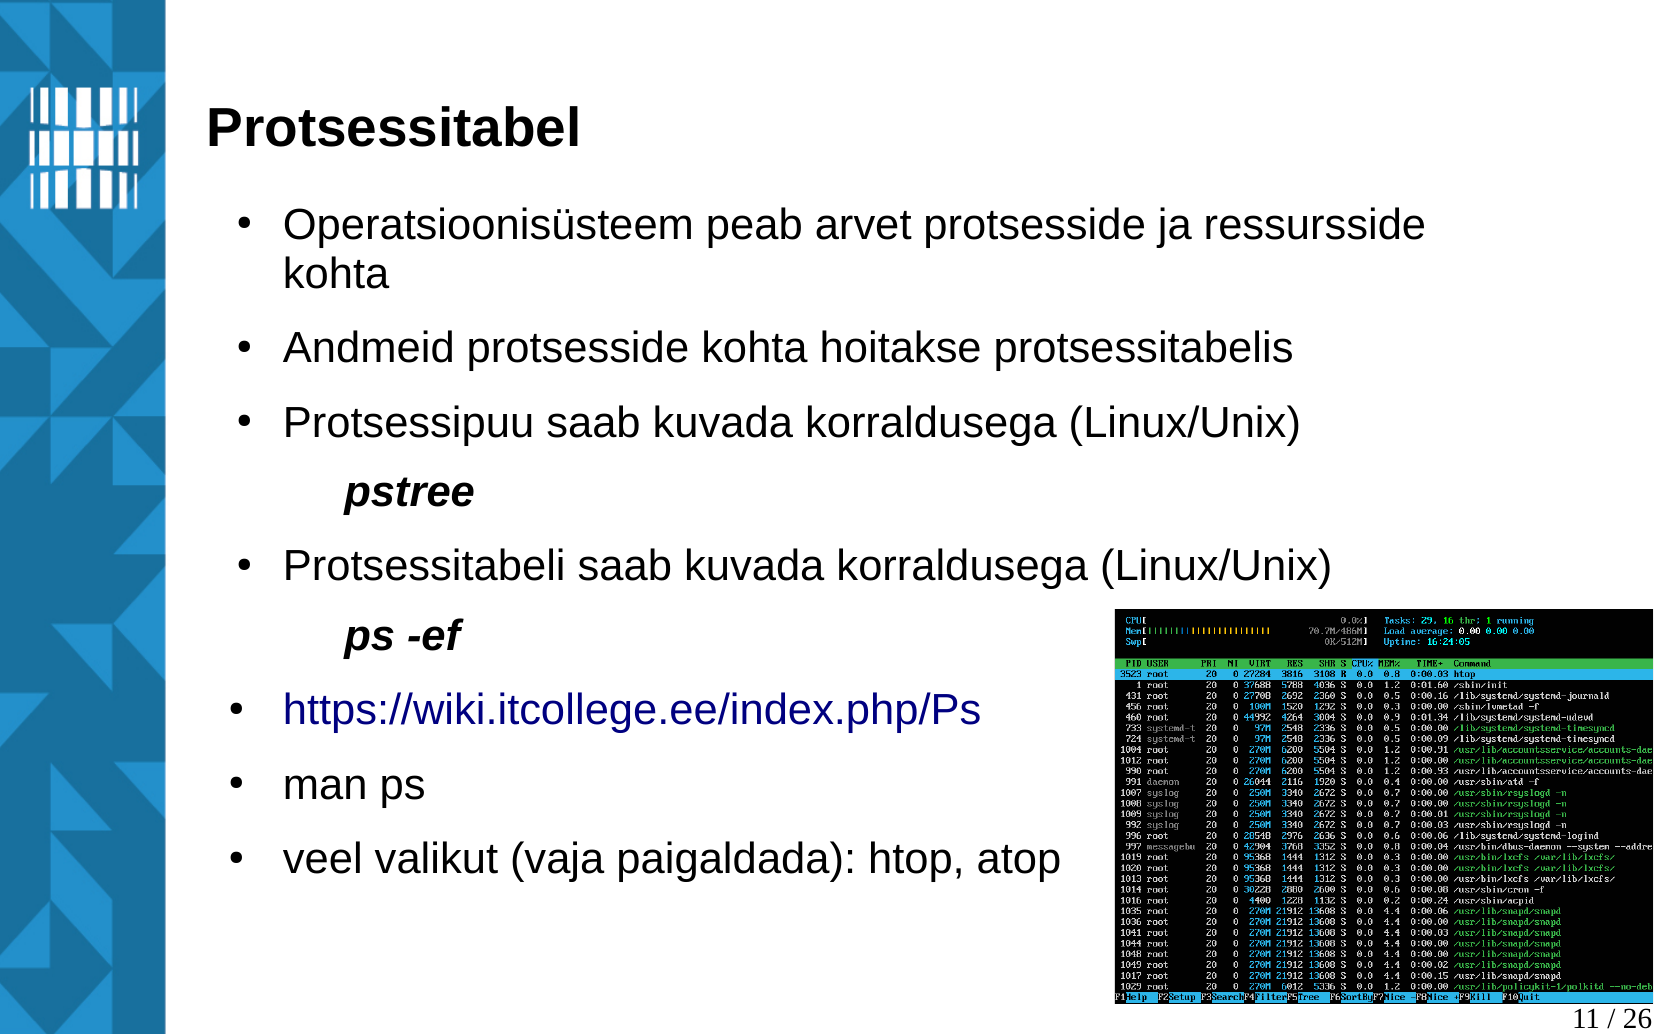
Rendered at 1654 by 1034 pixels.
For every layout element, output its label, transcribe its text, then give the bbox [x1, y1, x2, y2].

list Operatsioonisüsteem peab arvet protsesside ja ressursside kohta Andmeid protsesside kohta hoitakse protsessitabelis Protsessipuu saab kuvada korraldusega (Linux/Unix) pstree Protsessitabeli saab kuvada korraldusega (Linux/Unix) ps -ef https://wiki.itcollege.ee/index.php/Ps man ps veel valikut (vaja paigaldada): htop, atop [221, 199, 1536, 886]
picture [1114, 609, 1654, 1004]
title Protsessitabel [206, 41, 1536, 214]
